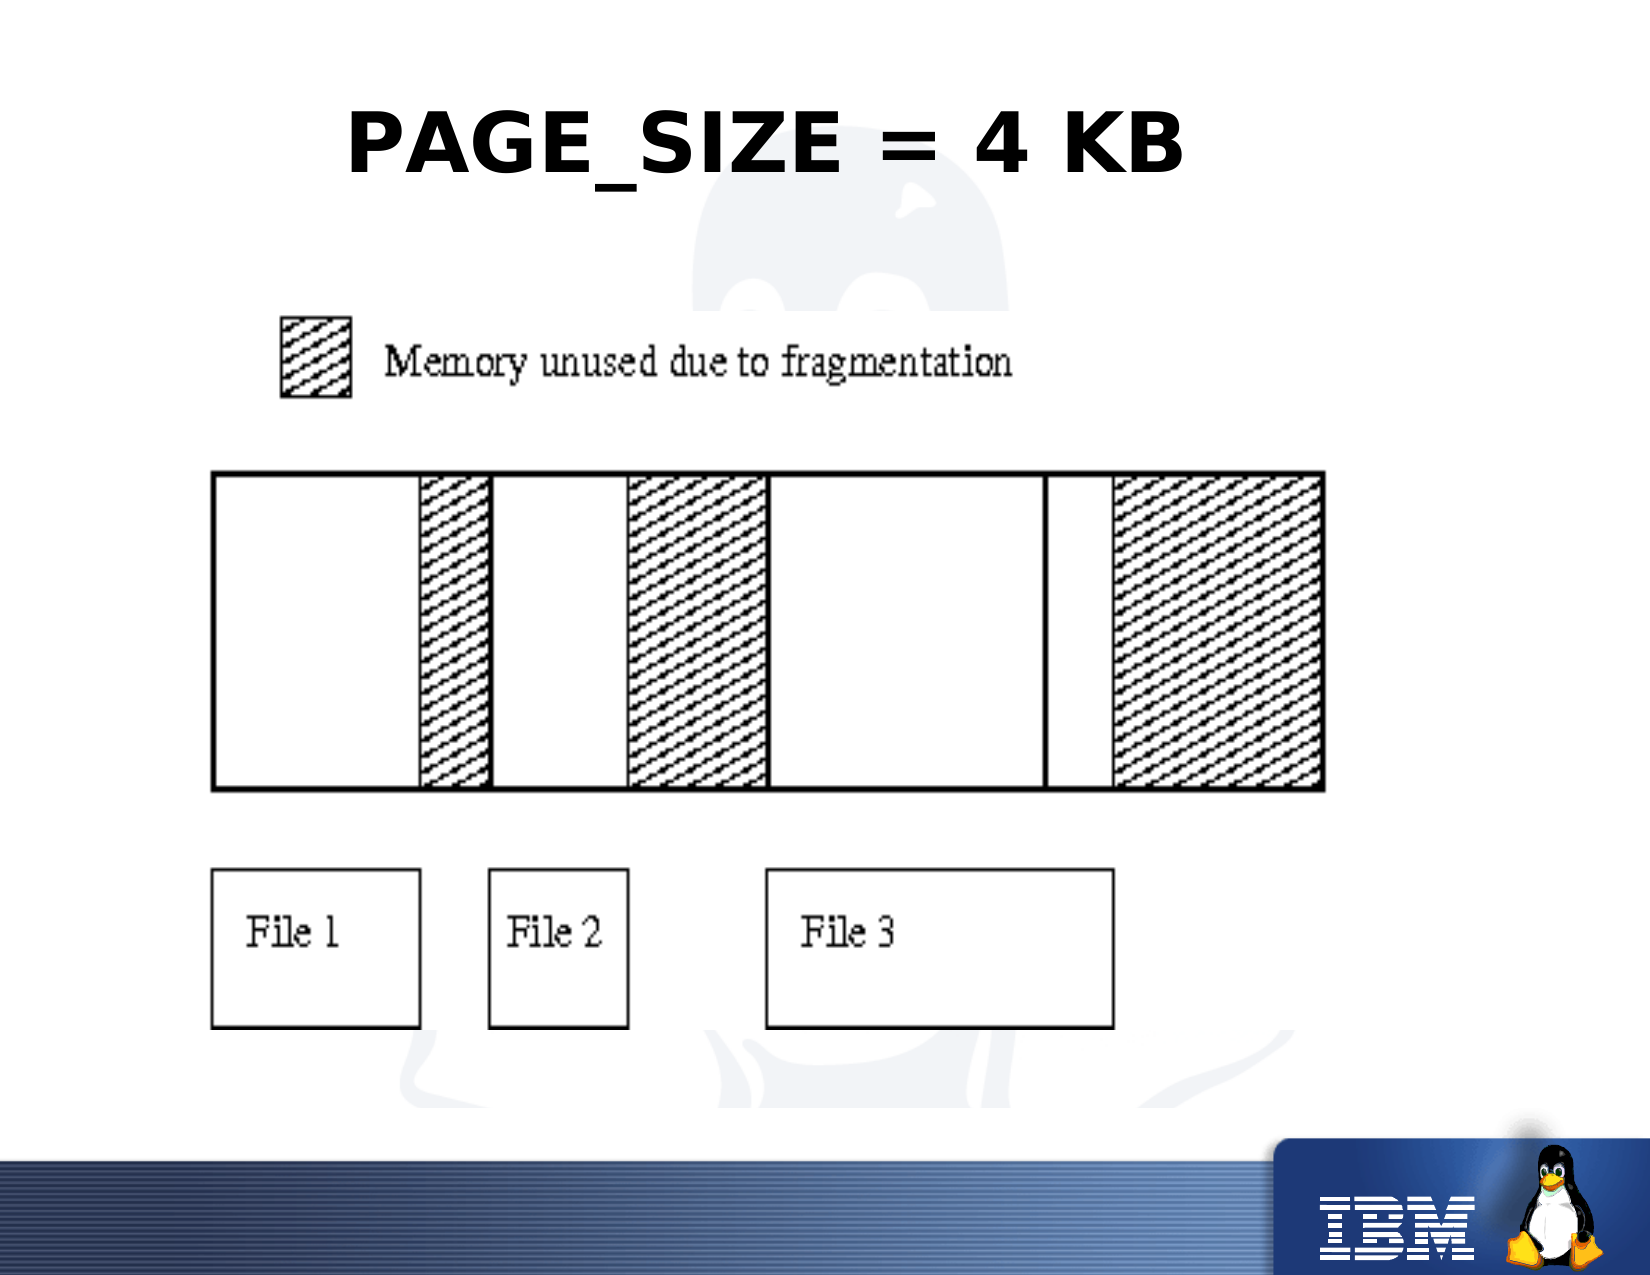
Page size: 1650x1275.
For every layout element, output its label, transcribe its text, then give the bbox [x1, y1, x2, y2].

title PAGE_SIZE = 4 KB [76, 76, 1457, 211]
chart [76, 221, 1457, 1171]
